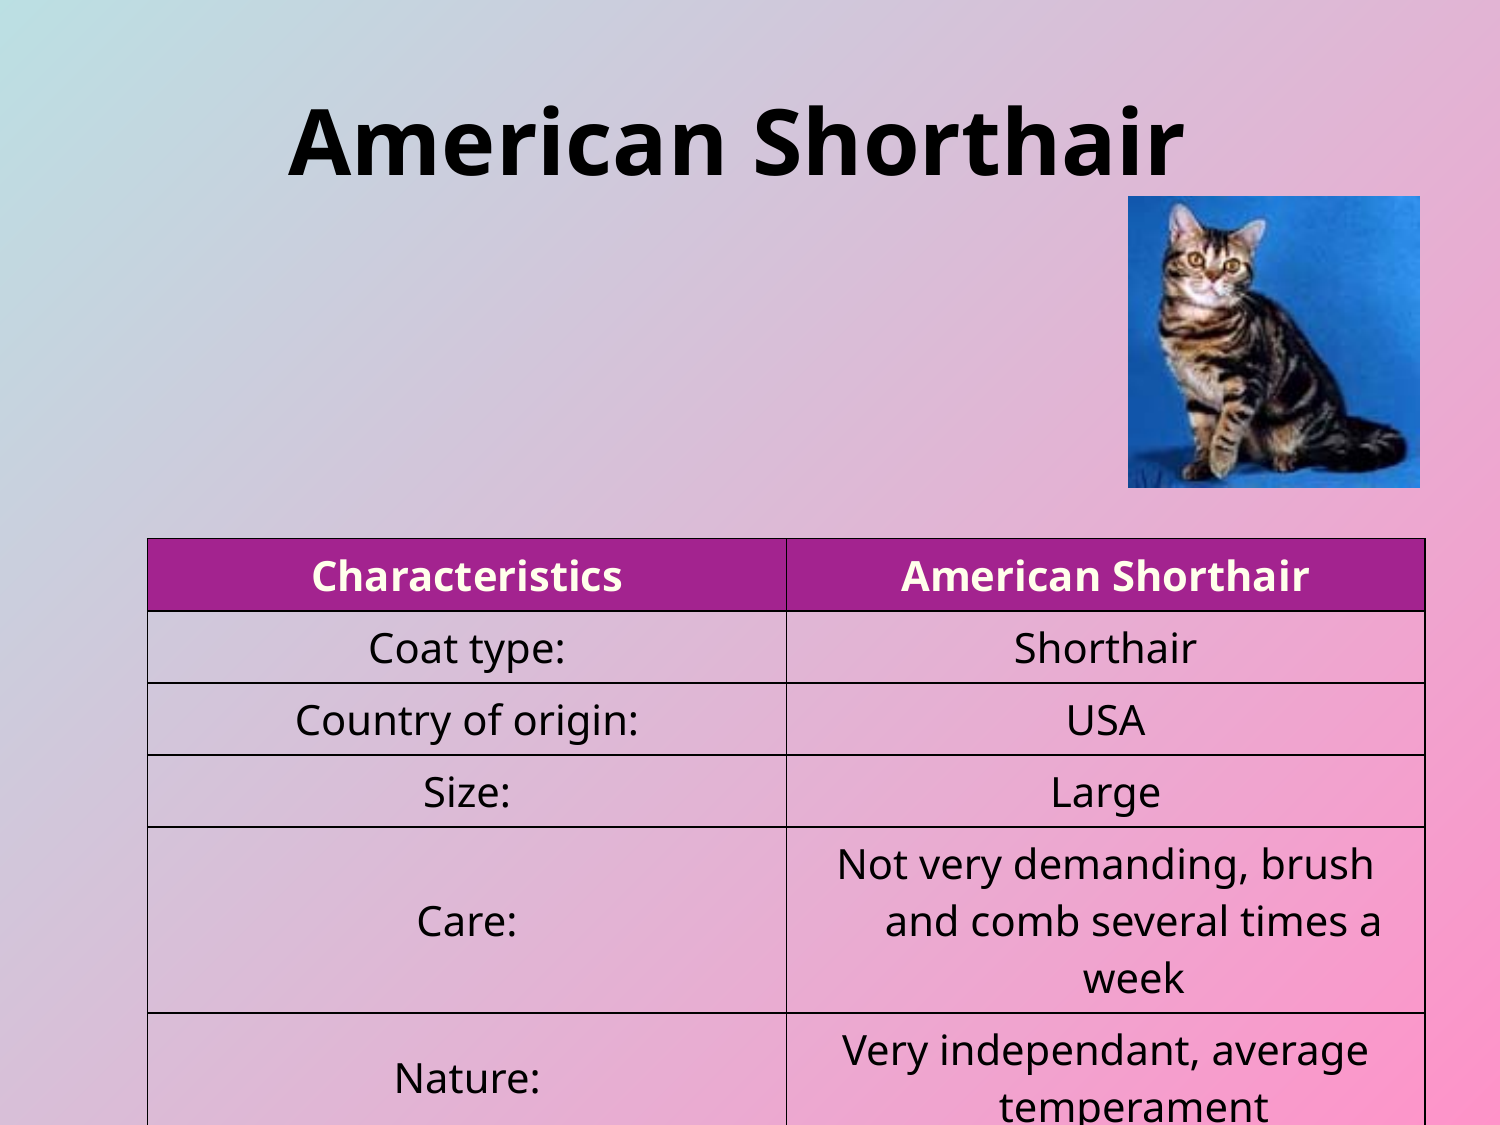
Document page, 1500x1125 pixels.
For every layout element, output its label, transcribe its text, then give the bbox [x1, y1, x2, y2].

table_header Characteristics [148, 539, 786, 610]
table_cell USA [787, 684, 1424, 754]
table_cell Large [787, 756, 1424, 826]
title American Shorthair [75, 45, 1425, 233]
table_cell Country of origin: [148, 684, 786, 754]
table_cell Shorthair [787, 612, 1424, 682]
table_cell Care: [148, 828, 786, 1012]
picture [1128, 196, 1420, 488]
table_header American Shorthair [787, 539, 1424, 610]
table_cell Not very demanding, brush and comb several times a week [787, 828, 1424, 1012]
table_cell Coat type: [148, 612, 786, 682]
table_cell Very independant, average temperament [787, 1014, 1424, 1125]
table_cell Size: [148, 756, 786, 826]
table_cell Nature: [148, 1014, 786, 1125]
